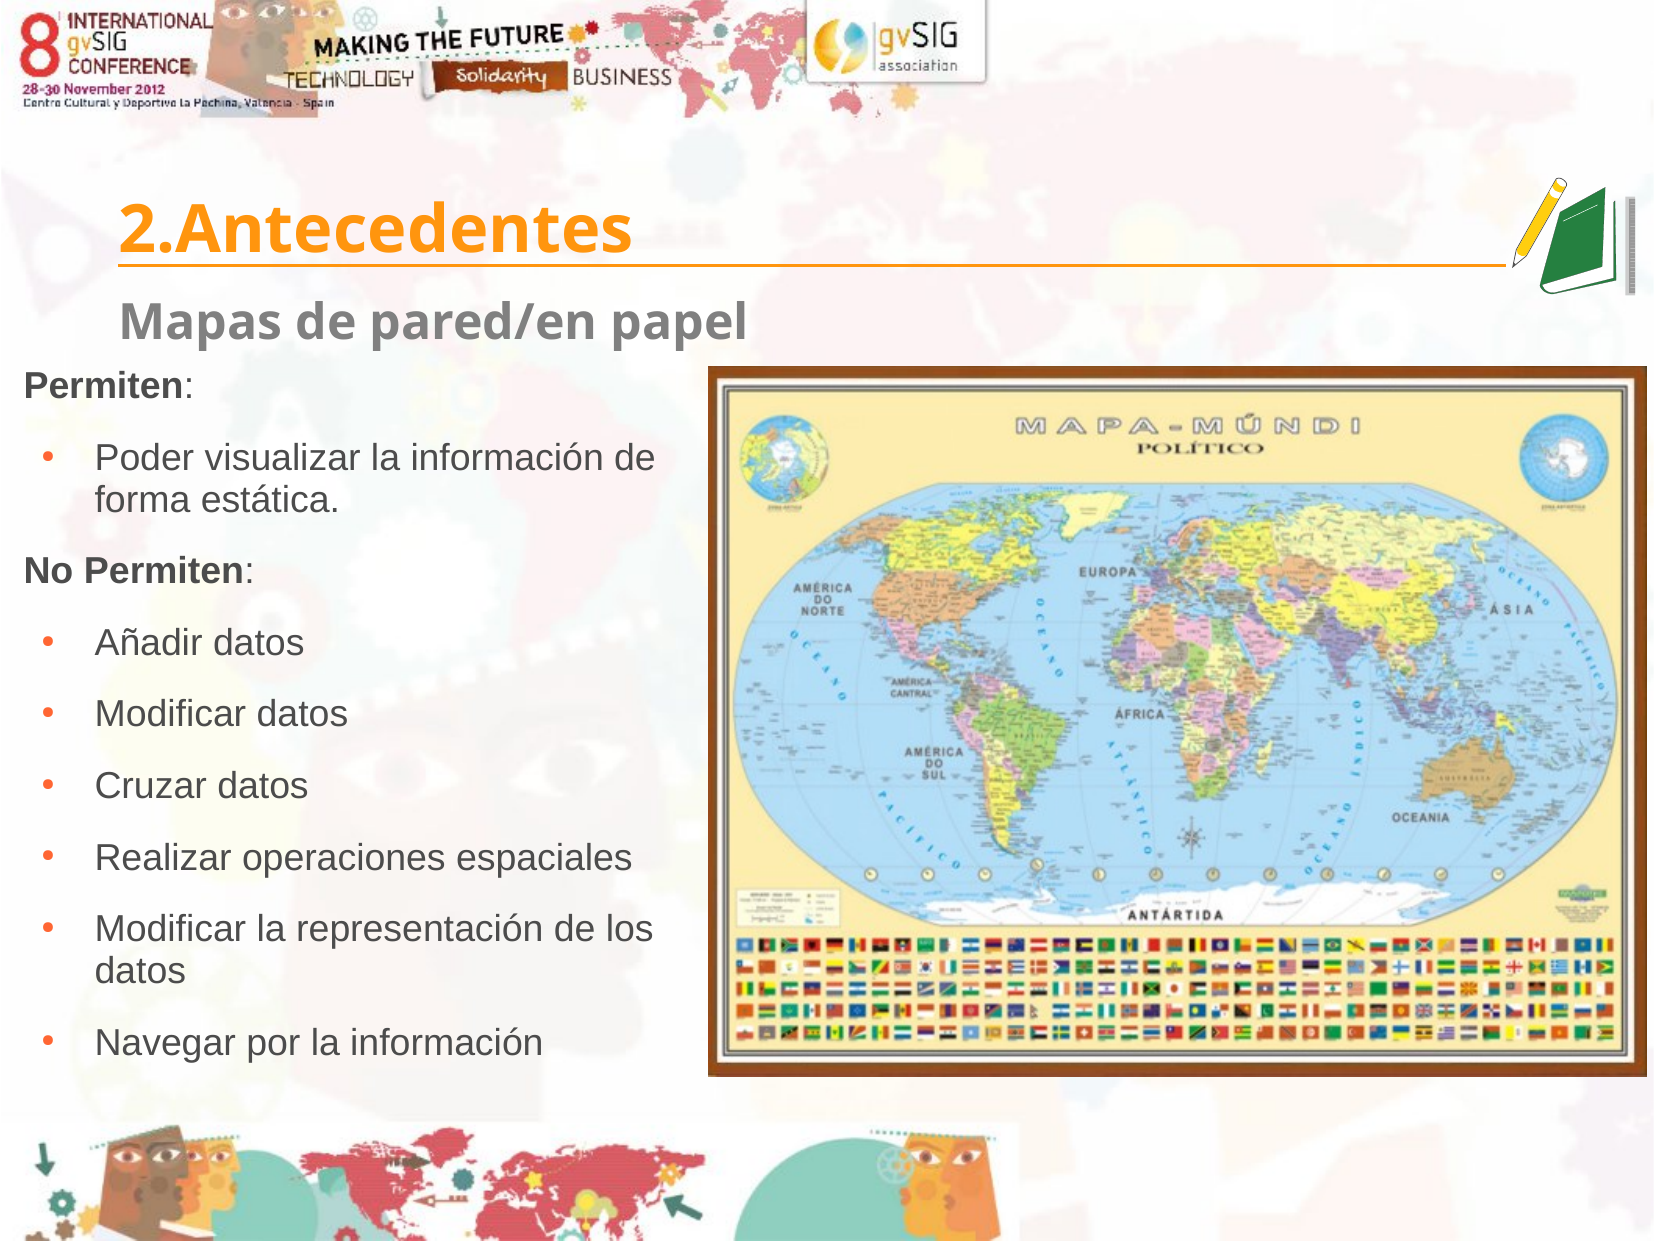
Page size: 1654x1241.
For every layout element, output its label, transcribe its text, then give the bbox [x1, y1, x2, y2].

title 2.Antecedentes [118, 187, 1511, 266]
title Mapas de pared/en papel [118, 276, 857, 365]
list Permiten: Poder visualizar la información de forma estática. No Permiten: Añadir datos Modificar datos Cruzar datos Realizar operaciones espaciales Modificar la representación de los datos Navegar por la información [23, 364, 733, 1063]
picture [1, 0, 1654, 1241]
